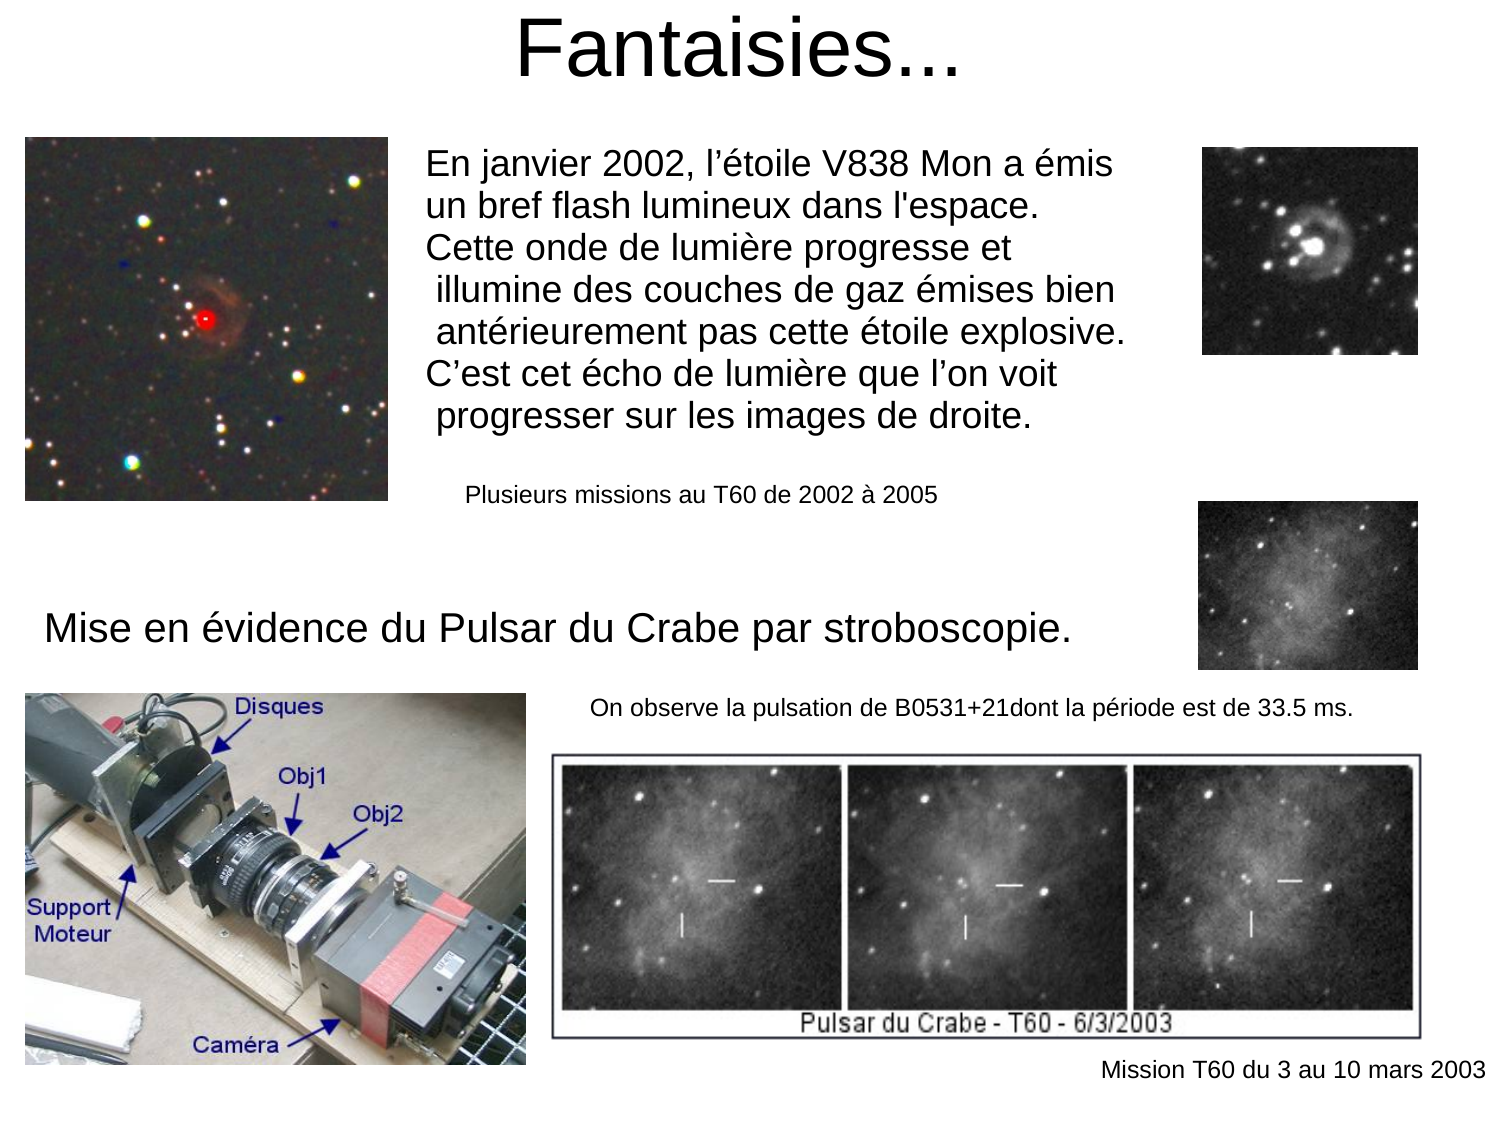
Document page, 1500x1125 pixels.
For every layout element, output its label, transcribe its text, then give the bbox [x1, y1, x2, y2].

text_box En janvier 2002, l’étoile V838 Mon a émis un bref flash lumineux dans l'espace. Cette onde de lumière progresse et illumine des couches de gaz émises bien antérieurement pas cette étoile explosive. C’est cet écho de lumière que l’on voit progresser sur les images de droite. [400, 137, 1142, 445]
text_box On observe la pulsation de B0531+21dont la période est de 33.5 ms. [575, 687, 1378, 758]
picture [546, 748, 1428, 1044]
picture [1202, 147, 1418, 355]
picture [1198, 501, 1418, 670]
text_box Mission T60 du 3 au 10 mars 2003 [1085, 1049, 1500, 1092]
text_box Mise en évidence du Pulsar du Crabe par stroboscopie. [29, 600, 1169, 659]
picture [25, 693, 526, 1065]
text_box Fantaisies... [500, 0, 980, 103]
text_box Plusieurs missions au T60 de 2002 à 2005 [450, 474, 955, 517]
picture [25, 137, 388, 501]
